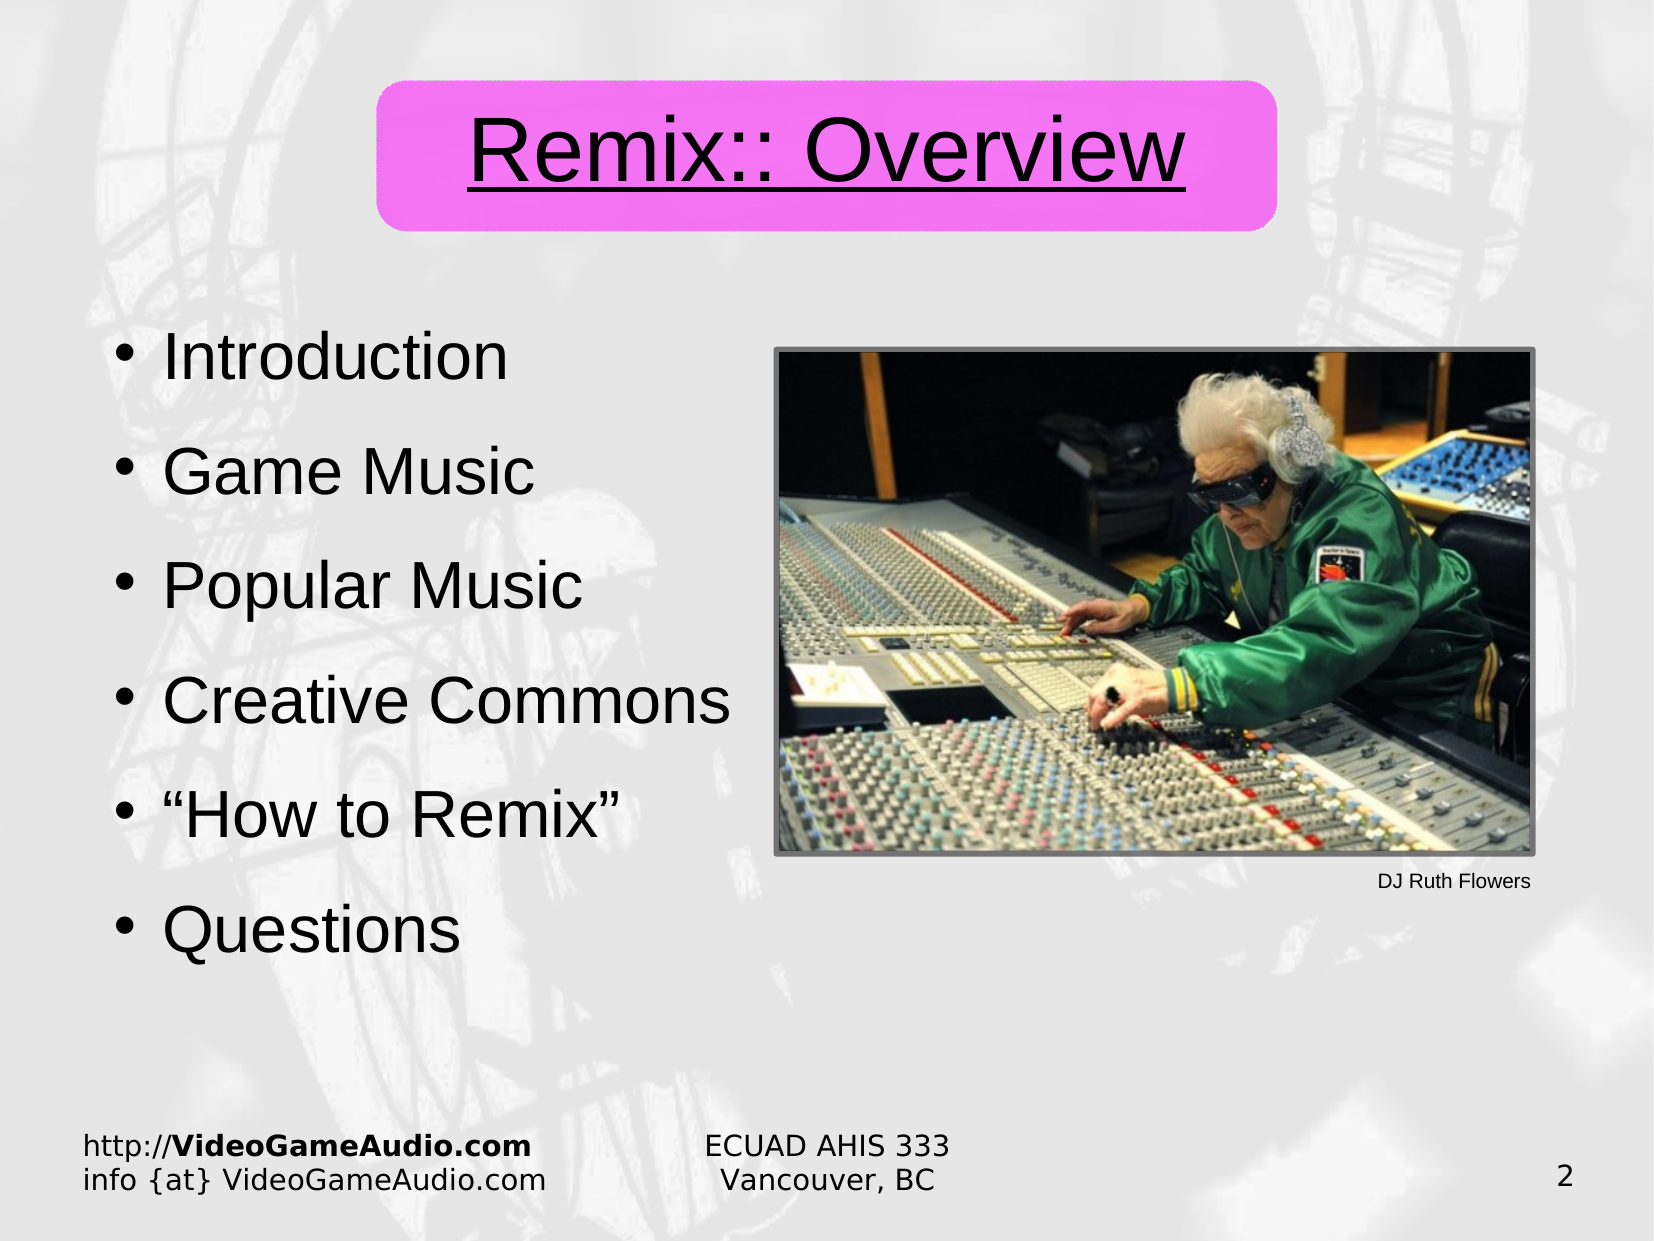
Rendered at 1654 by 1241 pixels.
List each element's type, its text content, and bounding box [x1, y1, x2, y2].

title Remix:: Overview [82, 49, 1571, 257]
picture [0, 0, 1654, 1241]
text_box Introduction Game Music Popular Music Creative Commons “How to Remix” Questions [98, 316, 1555, 871]
